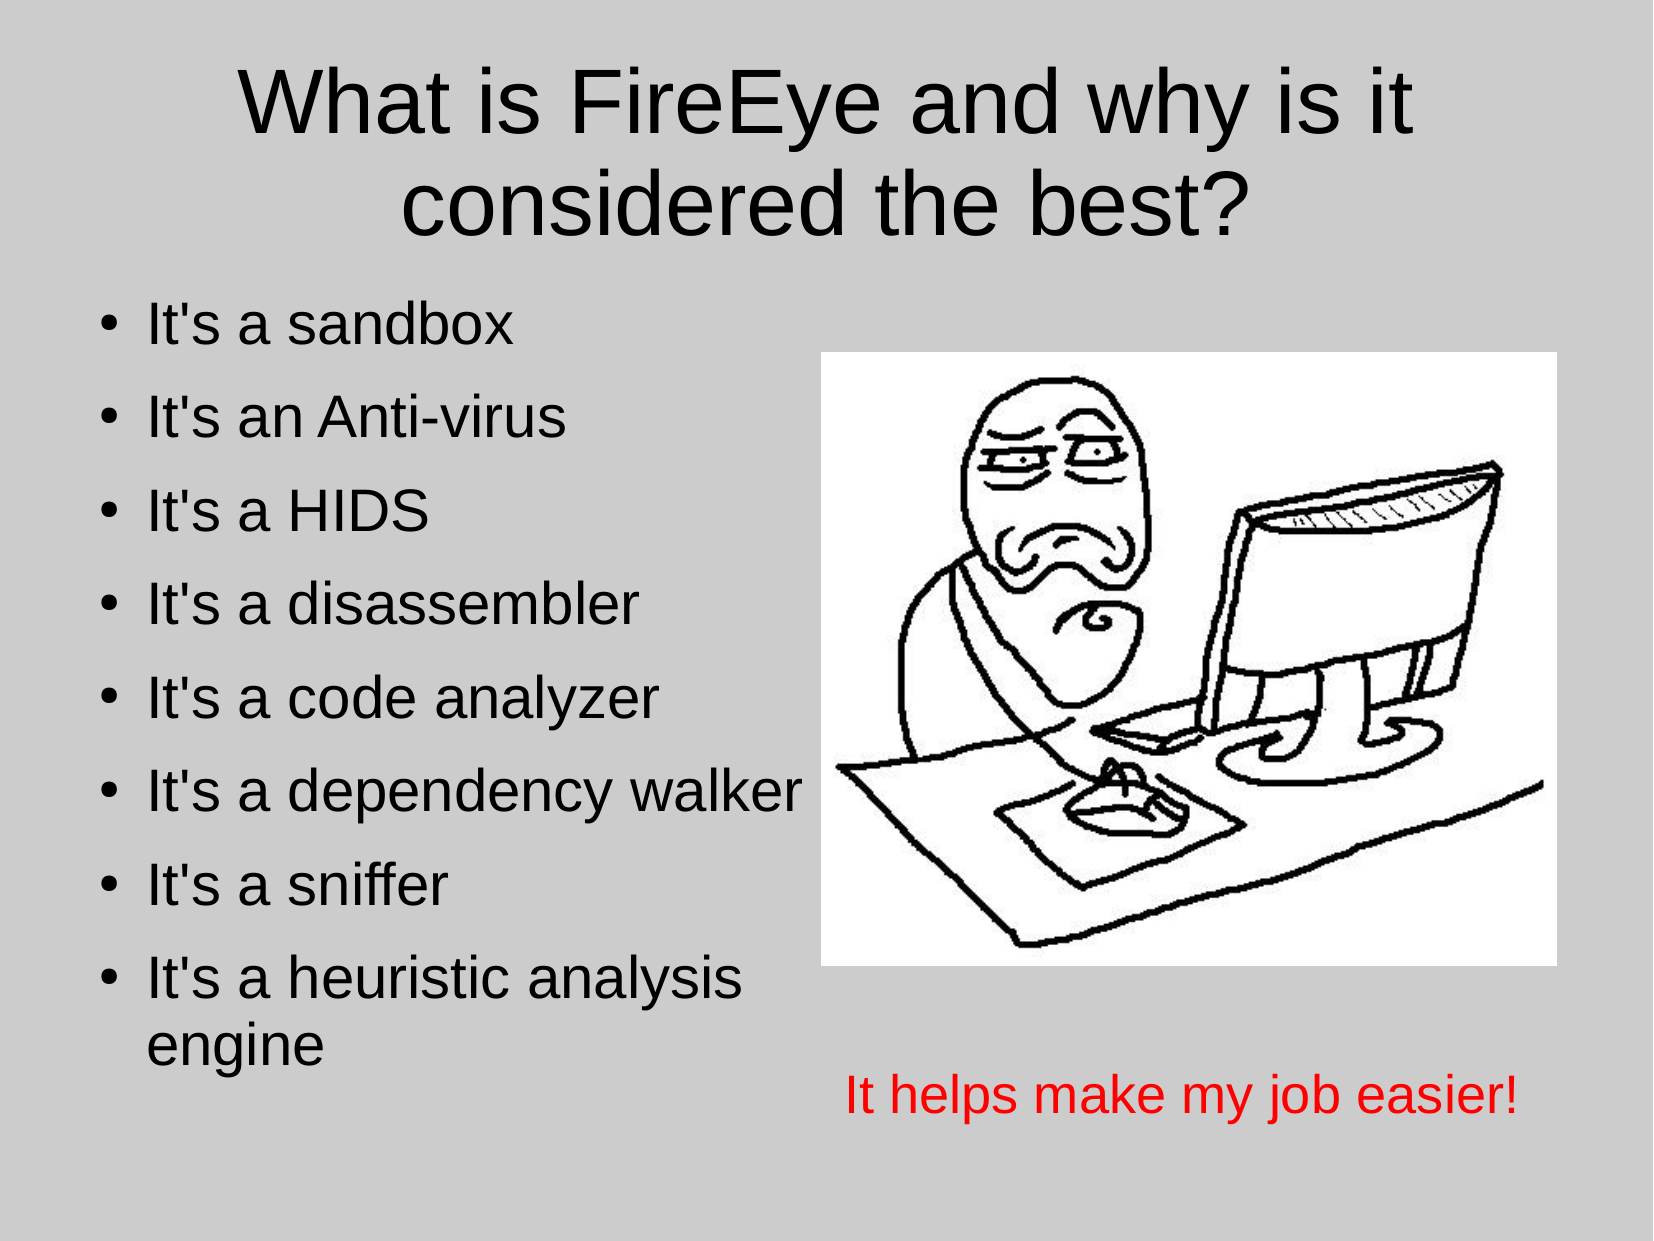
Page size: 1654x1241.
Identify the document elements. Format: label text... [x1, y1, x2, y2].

picture [821, 352, 1557, 966]
title What is FireEye and why is it considered the best? [82, 49, 1571, 257]
title It helps make my job easier! [744, 1064, 1621, 1125]
list It's a sandbox It's an Anti-virus It's a HIDS It's a disassembler It's a code analyzer It's a dependency walker It's a sniffer It's a heuristic analysis engine [82, 290, 809, 1141]
